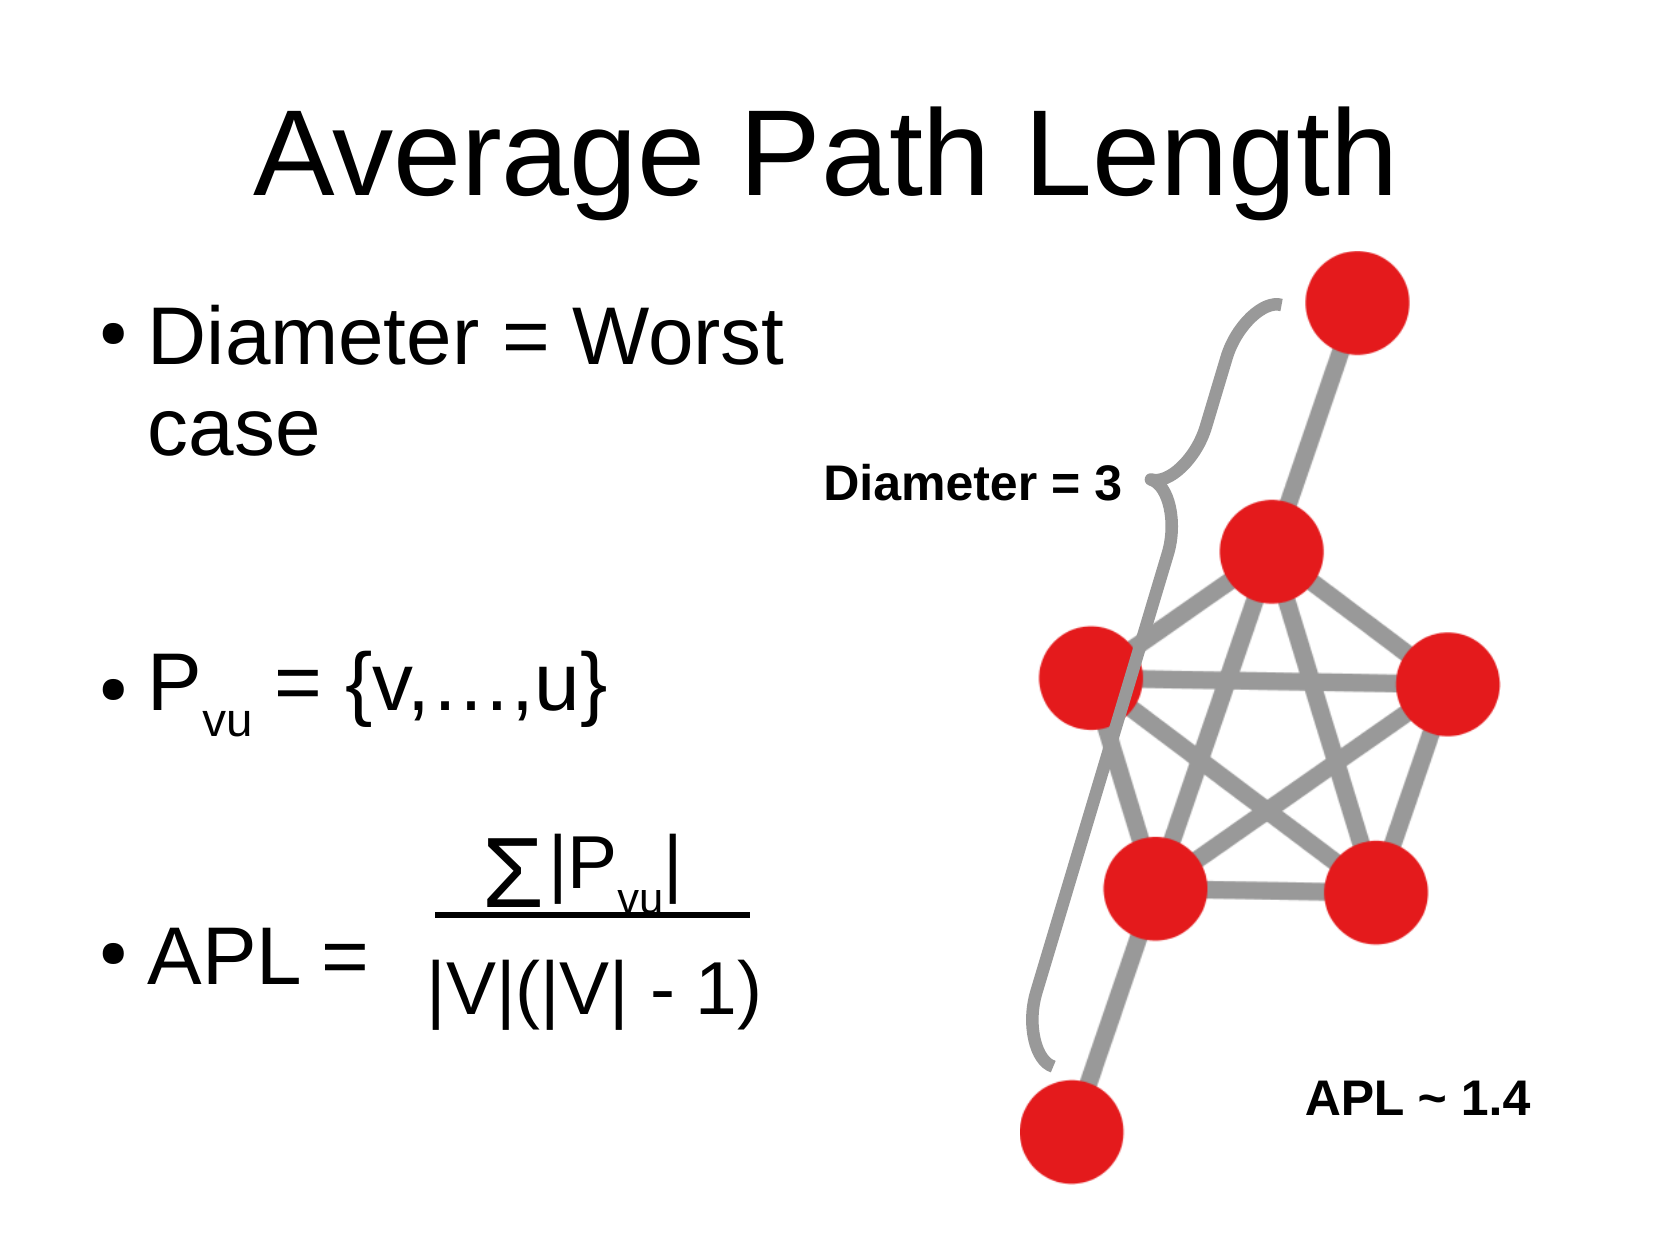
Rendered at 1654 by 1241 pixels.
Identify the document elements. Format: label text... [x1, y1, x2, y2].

picture [1020, 251, 1501, 1186]
list Diameter = Worst case Pvu = {v,…,u} APL = [82, 290, 809, 1010]
text_box APL ~ 1.4 [1290, 1063, 1546, 1126]
title Average Path Length [82, 49, 1571, 257]
text_box Σ [468, 810, 560, 912]
text_box Diameter = 3 [808, 448, 1138, 511]
text_box |Pvu| |V|(|V| - 1) [411, 813, 778, 1011]
